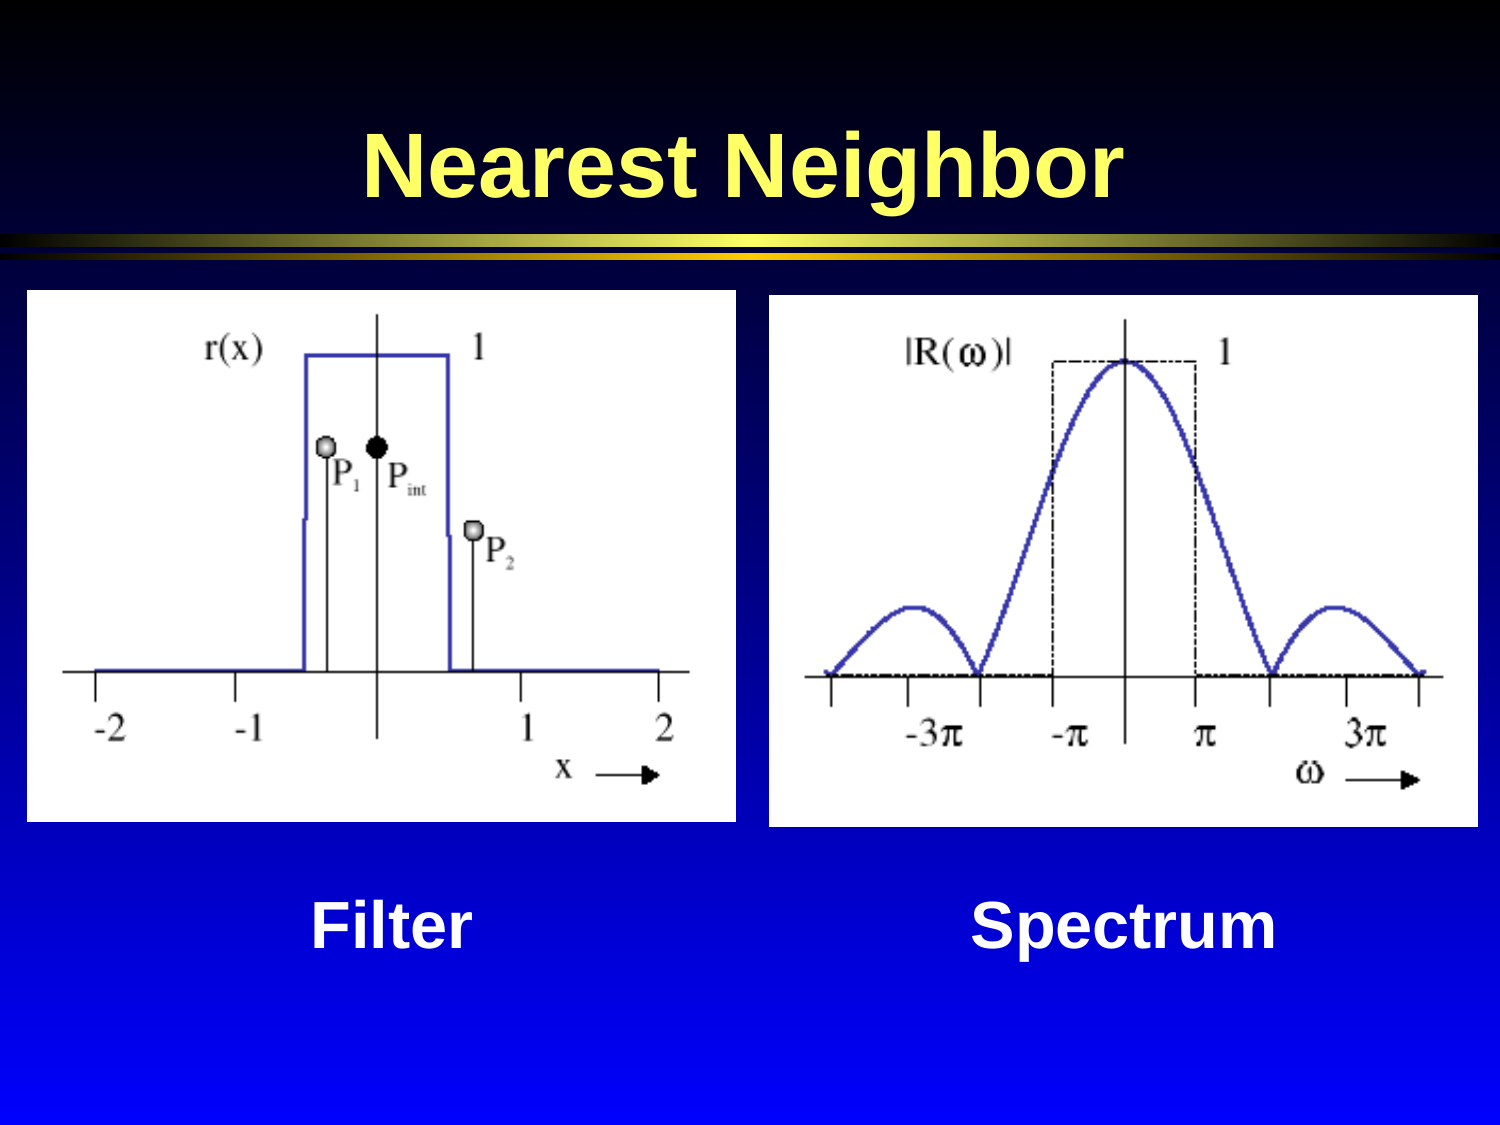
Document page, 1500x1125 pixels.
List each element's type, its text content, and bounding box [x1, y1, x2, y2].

title Nearest Neighbor [99, 37, 1388, 225]
text_box Spectrum [955, 874, 1294, 970]
text_box Filter [295, 874, 489, 970]
picture [27, 290, 736, 822]
picture [769, 295, 1478, 827]
